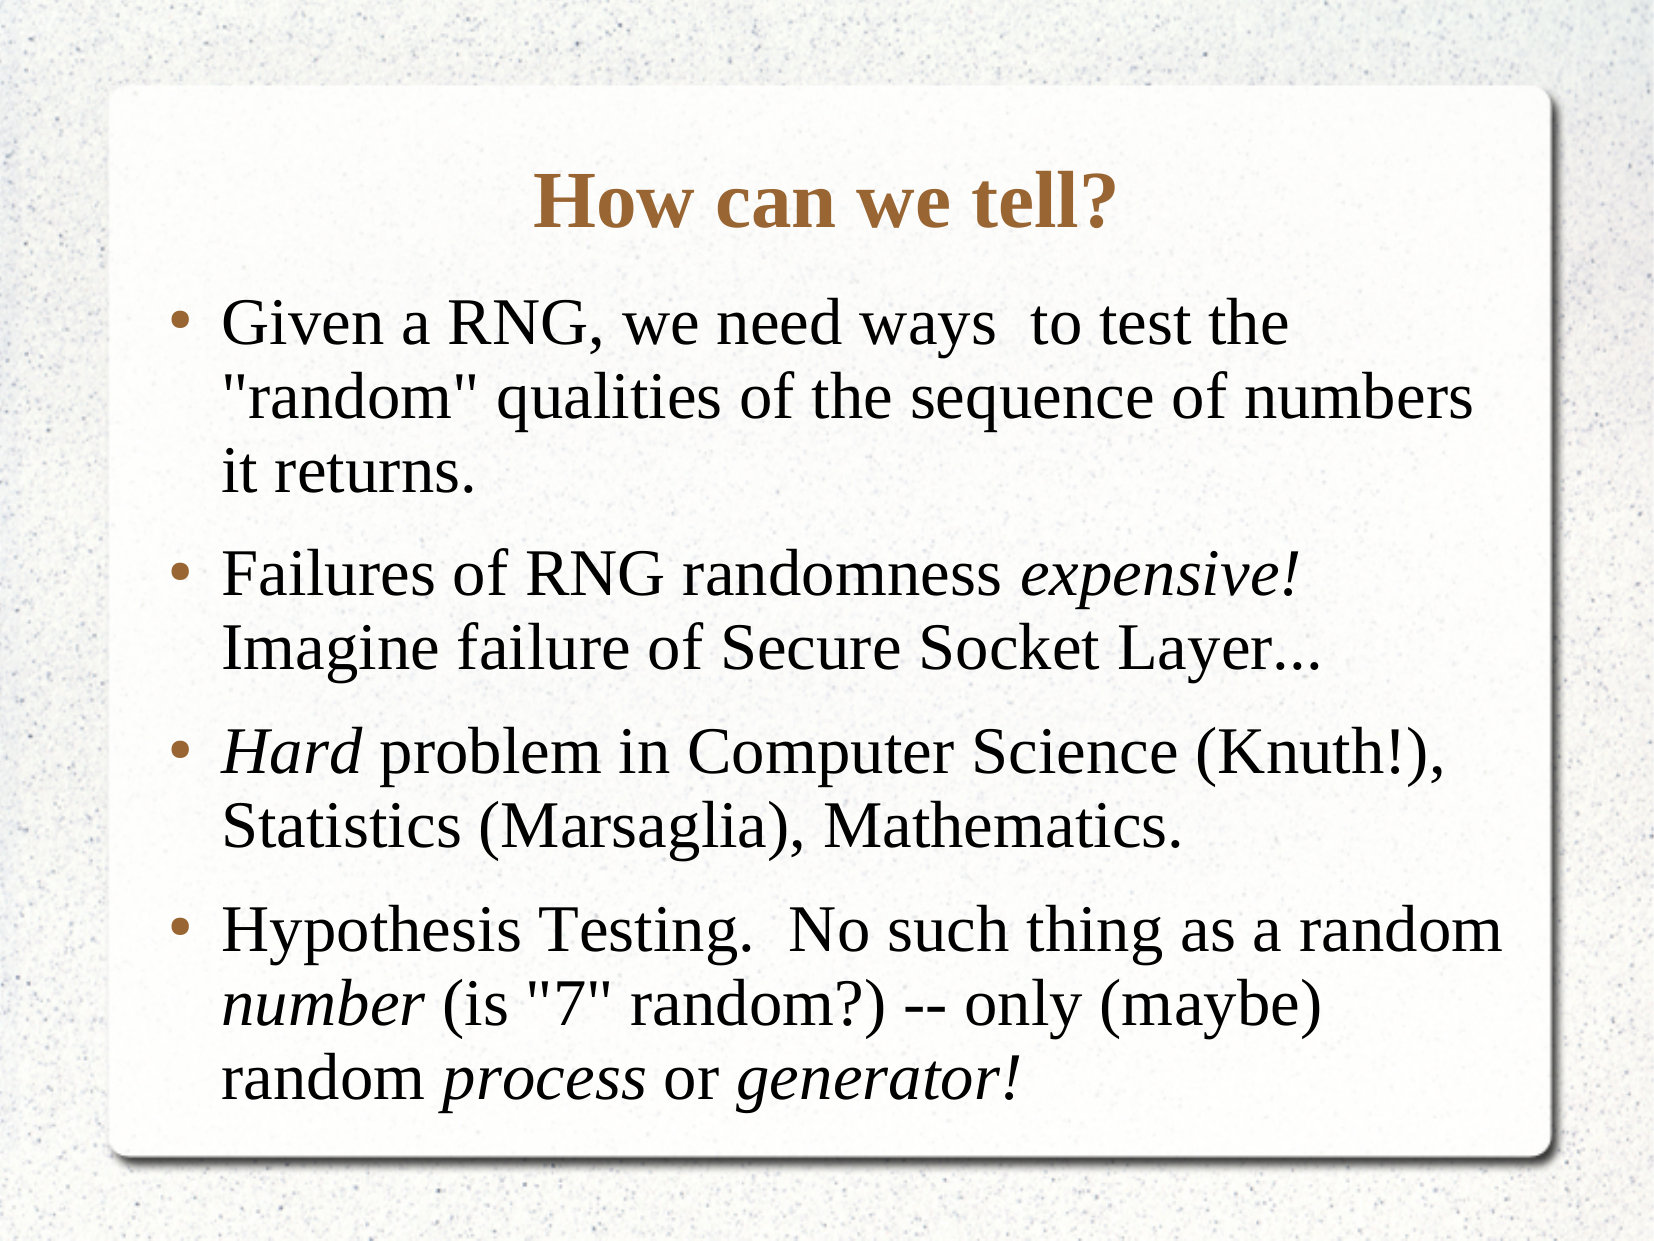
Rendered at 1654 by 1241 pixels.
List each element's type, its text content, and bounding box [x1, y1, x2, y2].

title How can we tell? [118, 96, 1536, 304]
picture [0, 0, 1654, 1241]
list Given a RNG, we need ways to test the "random" qualities of the sequence of numbers it returns. Failures of RNG randomness expensive! Imagine failure of Secure Socket Layer... Hard problem in Computer Science (Knuth!), Statistics (Marsaglia), Mathematics. Hypothesis Testing. No such thing as a random number (is "7" random?) -- only (maybe) random process or generator! [150, 284, 1509, 1163]
